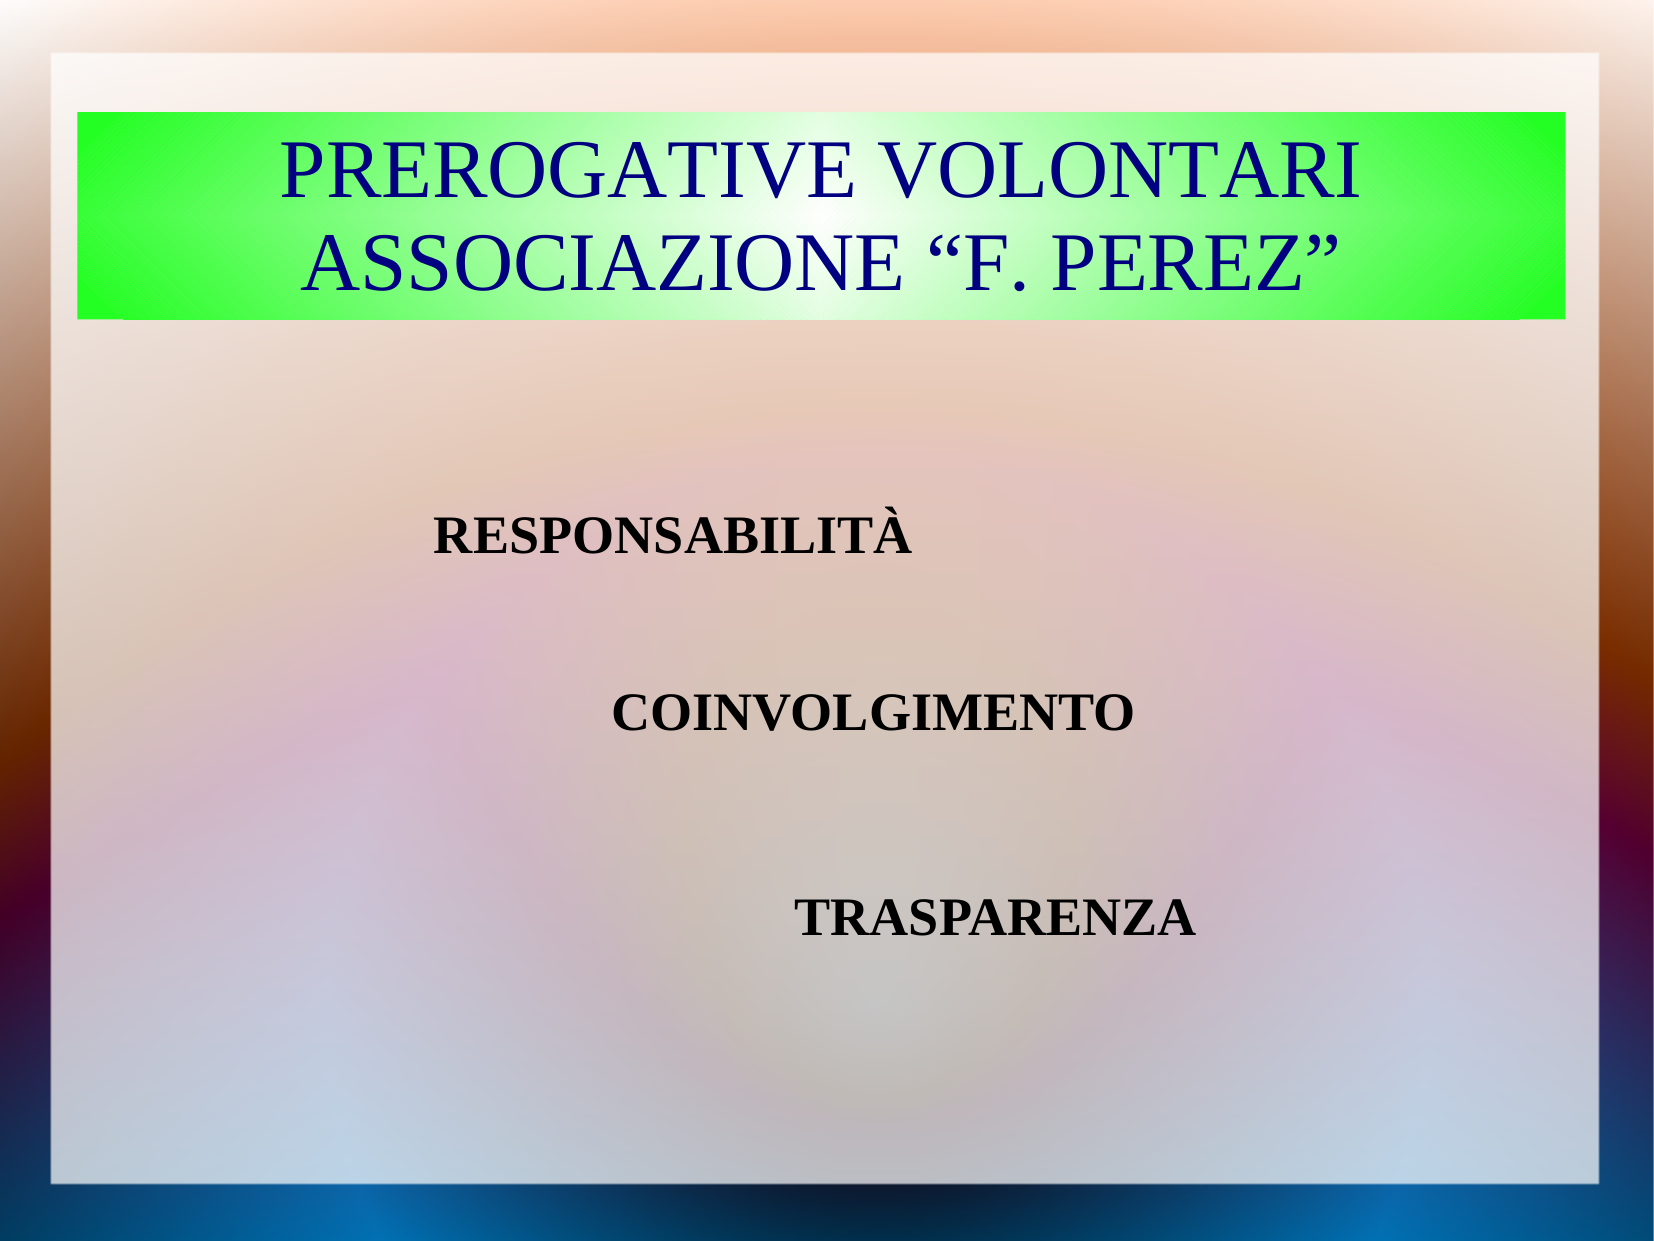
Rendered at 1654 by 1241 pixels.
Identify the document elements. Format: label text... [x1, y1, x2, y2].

text_box TRASPARENZA [779, 879, 1229, 956]
text_box COINVOLGIMENTO [596, 675, 1164, 752]
title PREROGATIVE VOLONTARI ASSOCIAZIONE “F. PEREZ” [77, 112, 1566, 320]
picture [0, 0, 1654, 1241]
text_box RESPONSABILITÀ [419, 498, 939, 575]
